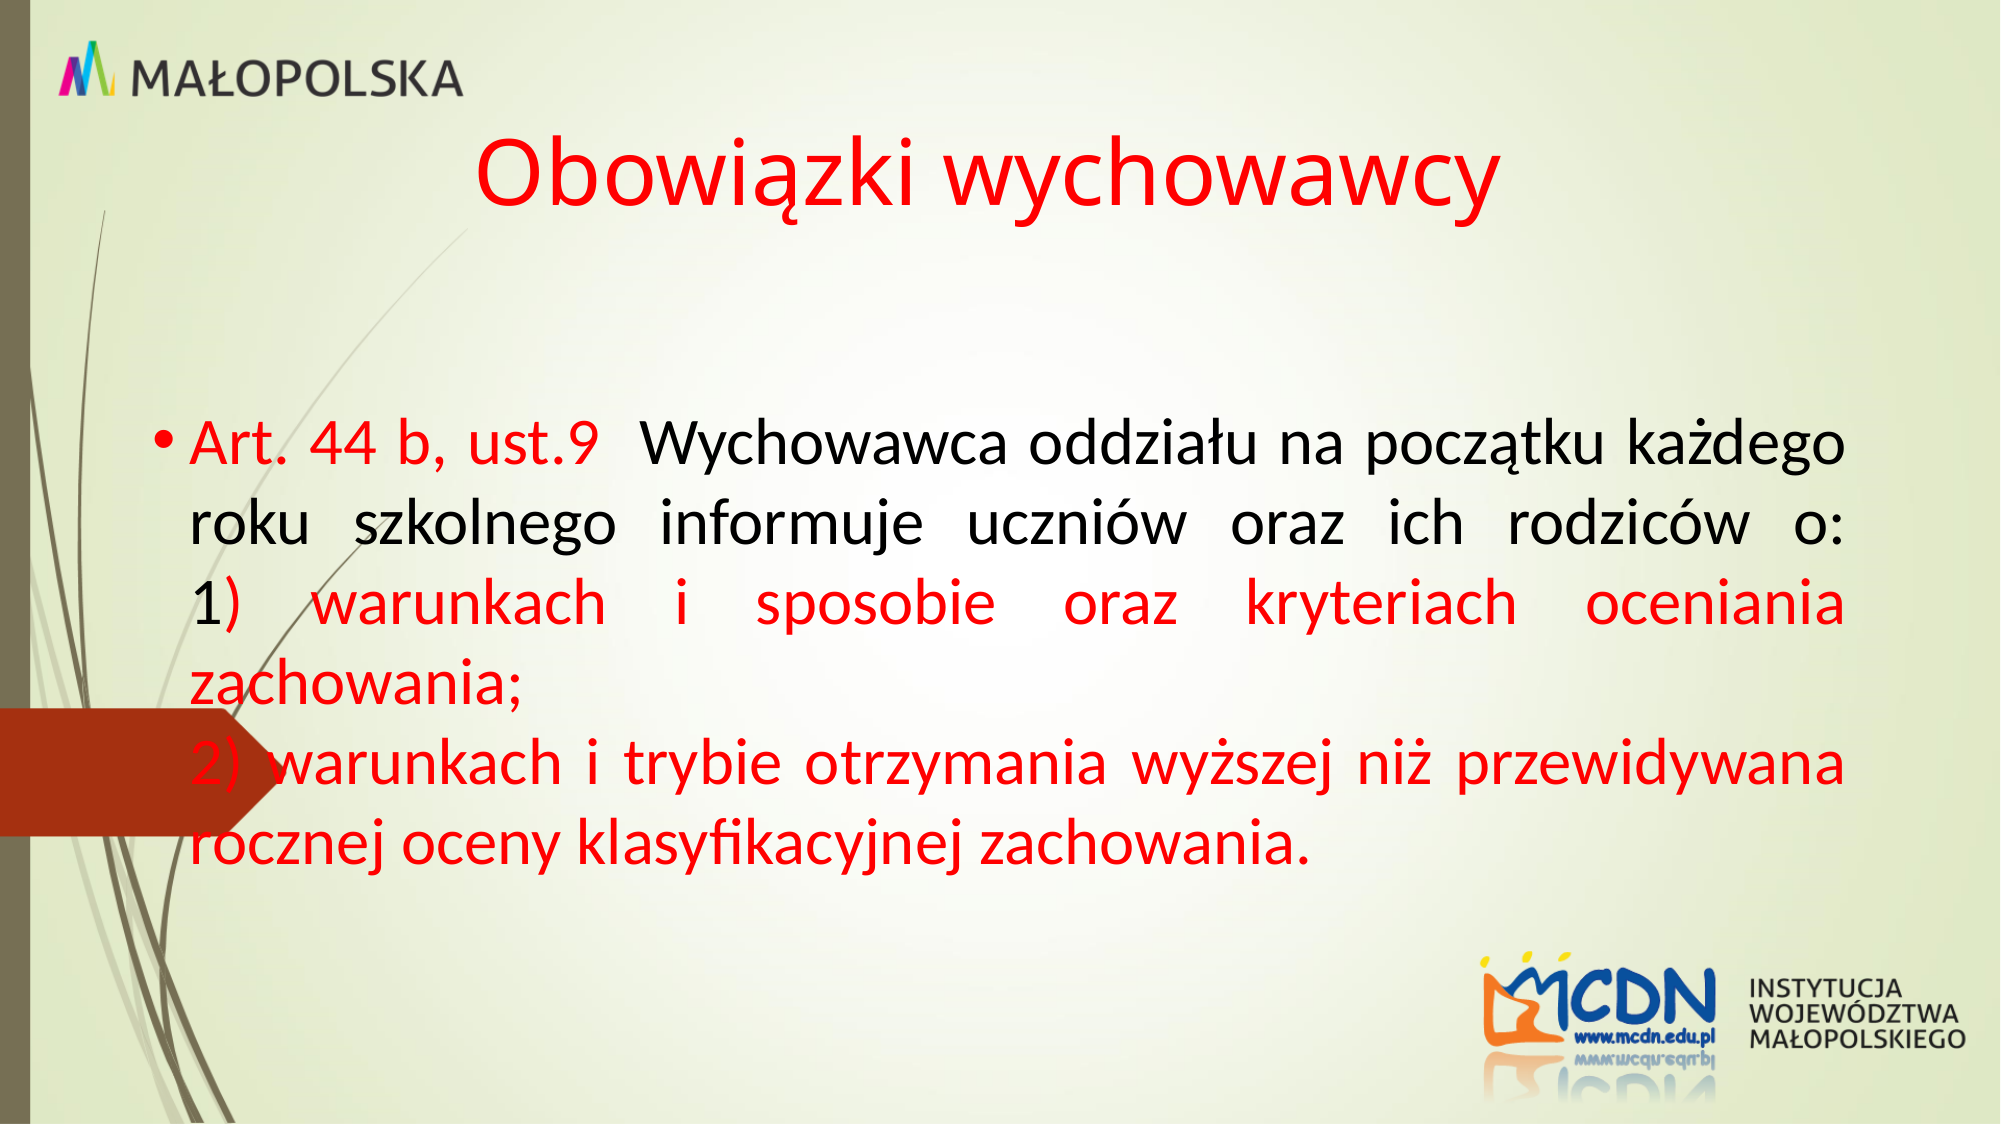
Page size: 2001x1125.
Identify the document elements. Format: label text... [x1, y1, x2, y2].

list Art. 44 b, ust.9 Wychowawca oddziału na początku każdego roku szkolnego informuje uczniów oraz ich rodziców o: 1) warunkach i sposobie oraz kryteriach oceniania zachowania; 2) warunkach i trybie otrzymania wyższej niż przewidywana rocznej oceny klasyfikacyjnej zachowania. [137, 299, 1863, 1014]
picture [0, 0, 2001, 1125]
title Obowiązki wychowawcy [137, 59, 1863, 278]
